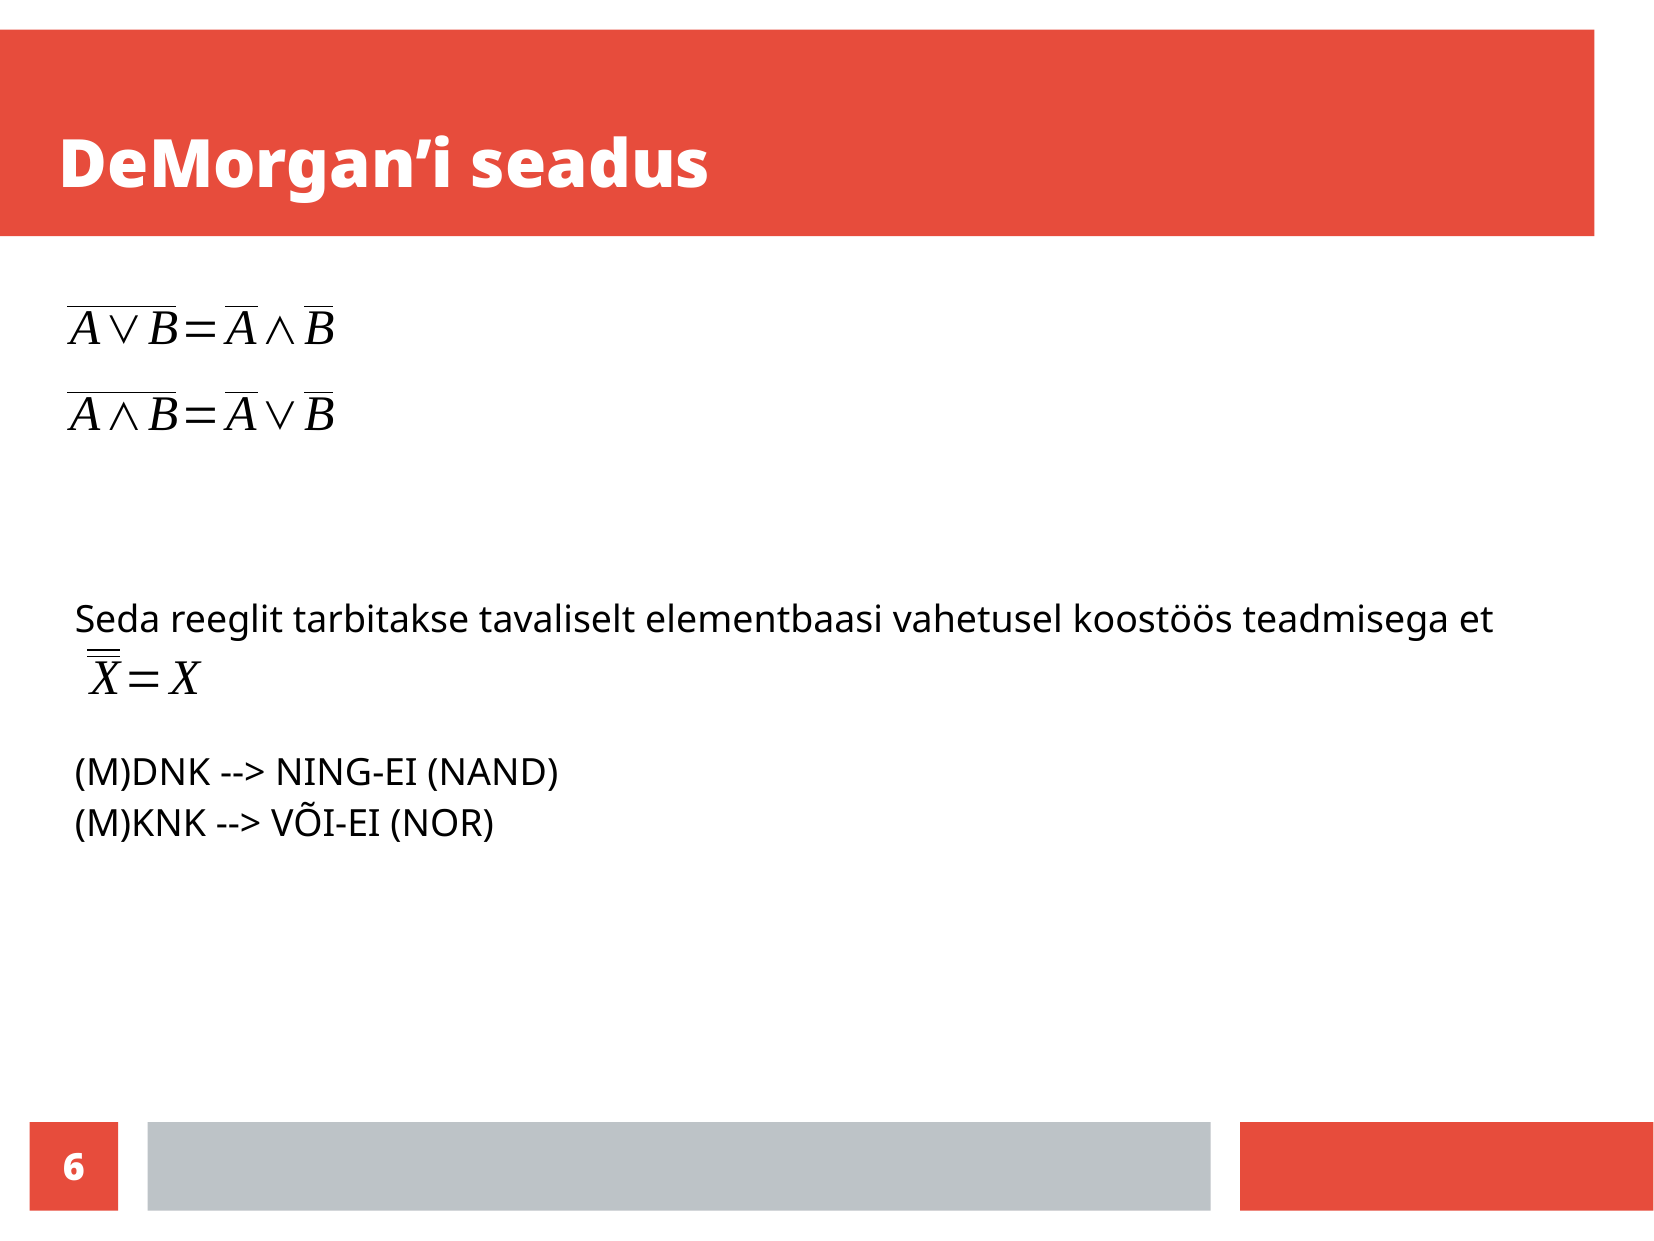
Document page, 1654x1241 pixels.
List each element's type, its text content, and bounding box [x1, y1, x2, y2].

chart [78, 646, 211, 706]
text_box Seda reeglit tarbitakse tavaliselt elementbaasi vahetusel koostöös teadmisega et (M)DNK --> NING-EI (NAND) (M)KNK --> VÕI-EI (NOR) [60, 585, 1621, 1081]
chart [58, 301, 342, 442]
title DeMorgan’i seadus [59, 59, 1595, 207]
